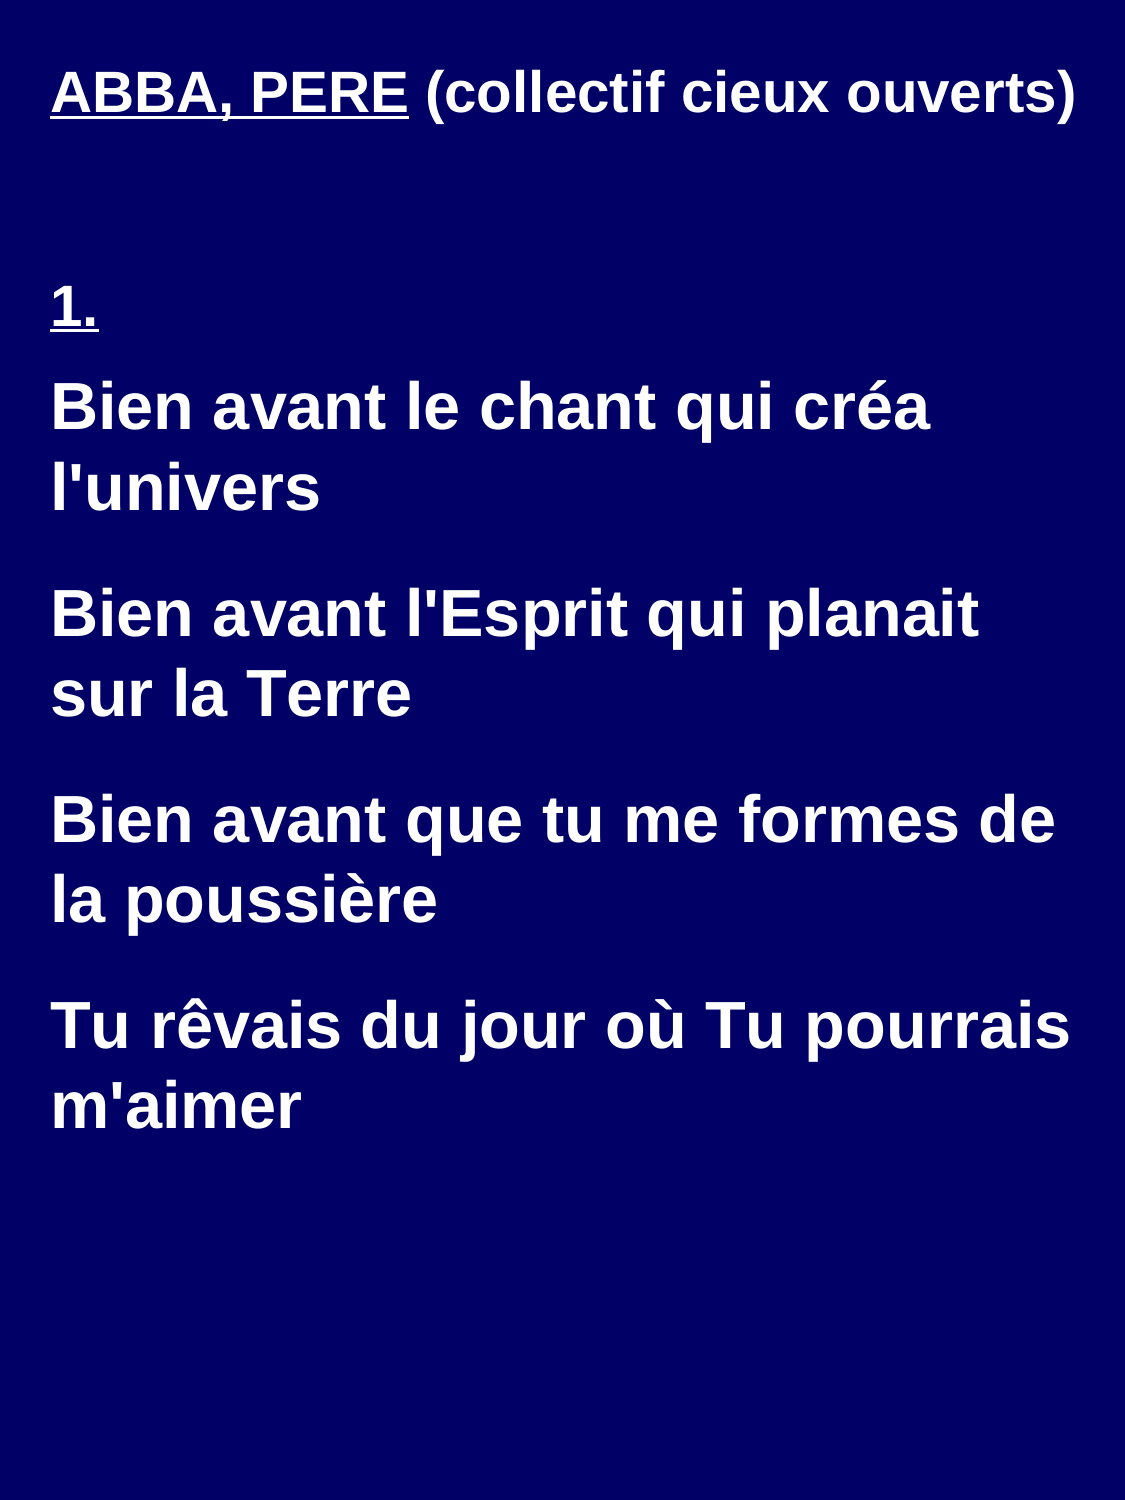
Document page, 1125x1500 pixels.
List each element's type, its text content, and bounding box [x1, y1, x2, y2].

text_box ABBA, PERE (collectif cieux ouverts) 1. Bien avant le chant qui créa l'univers Bien avant l'Esprit qui planait sur la Terre Bien avant que tu me formes de la poussière Tu rêvais du jour où Tu pourrais m'aimer [35, 47, 1113, 1442]
